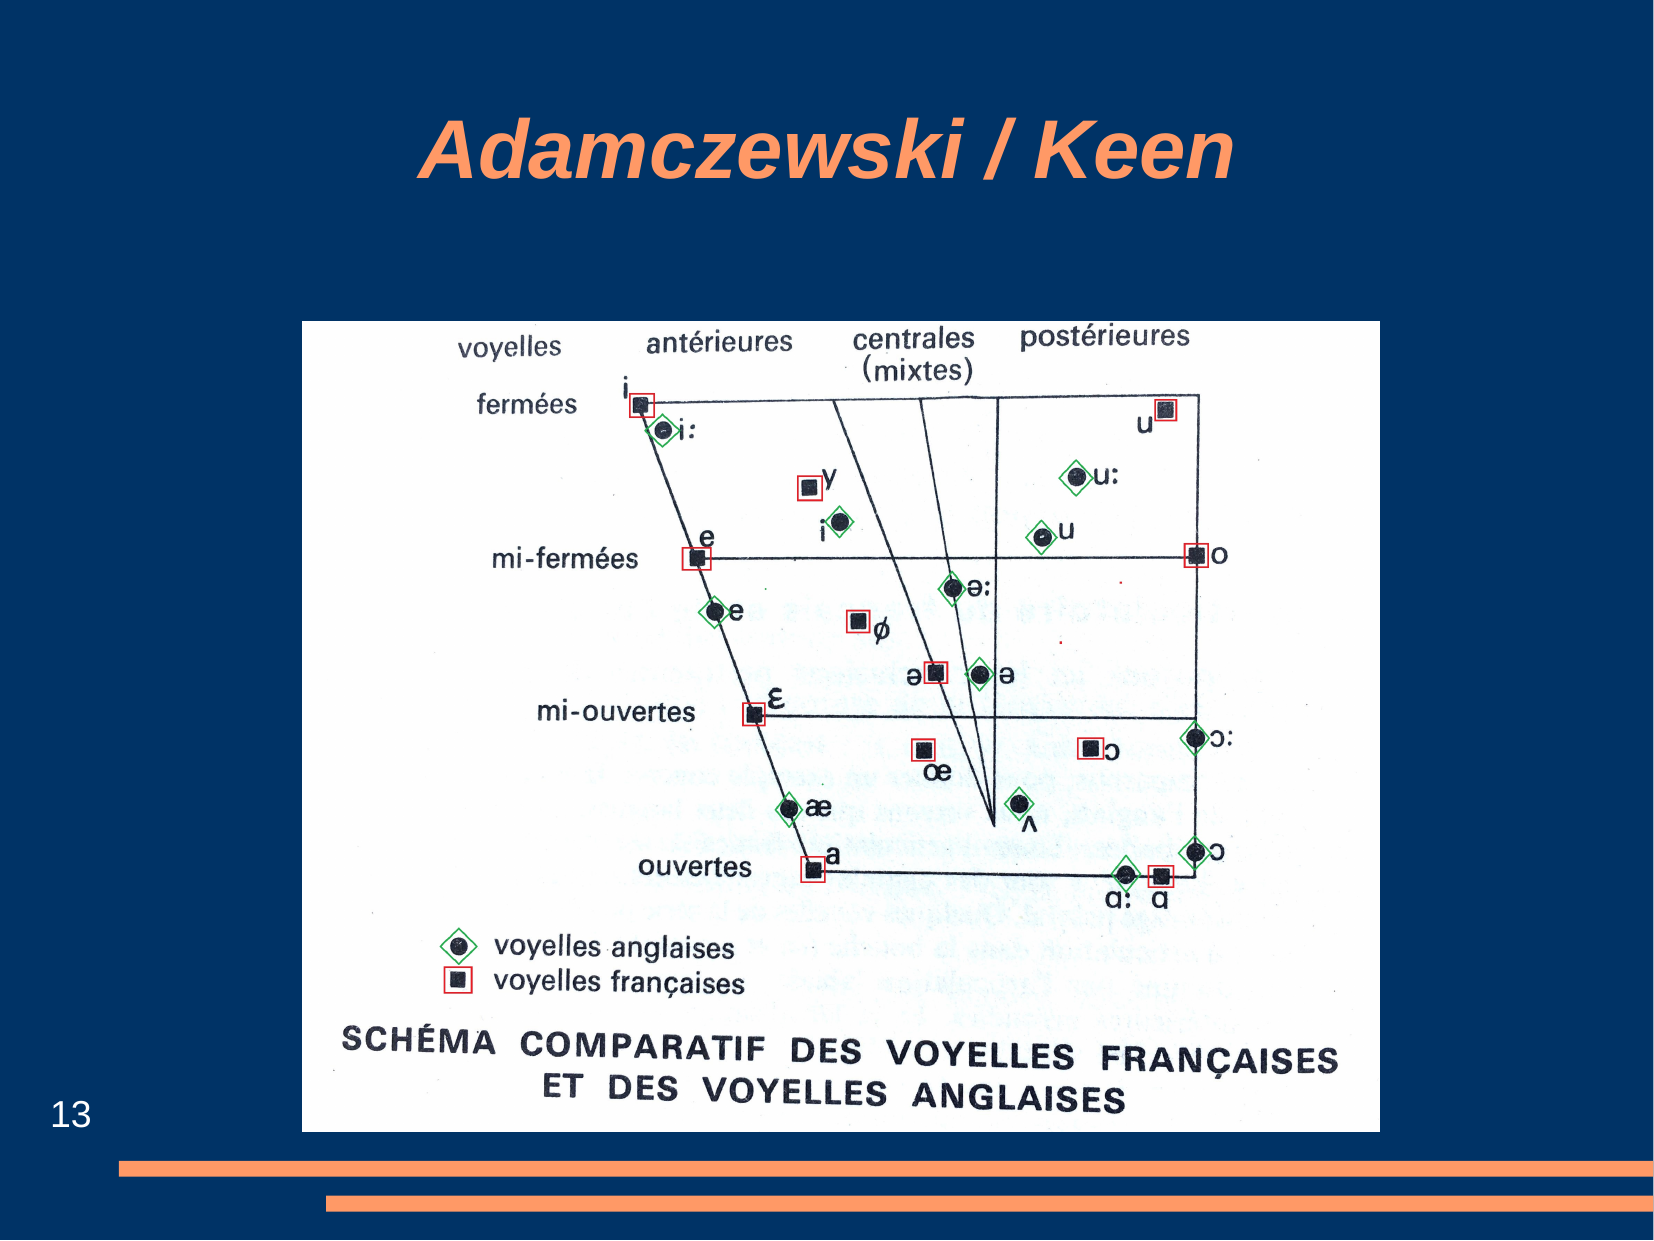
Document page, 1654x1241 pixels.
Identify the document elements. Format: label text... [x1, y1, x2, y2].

picture [302, 321, 1380, 1132]
title Adamczewski / Keen [121, 46, 1534, 254]
